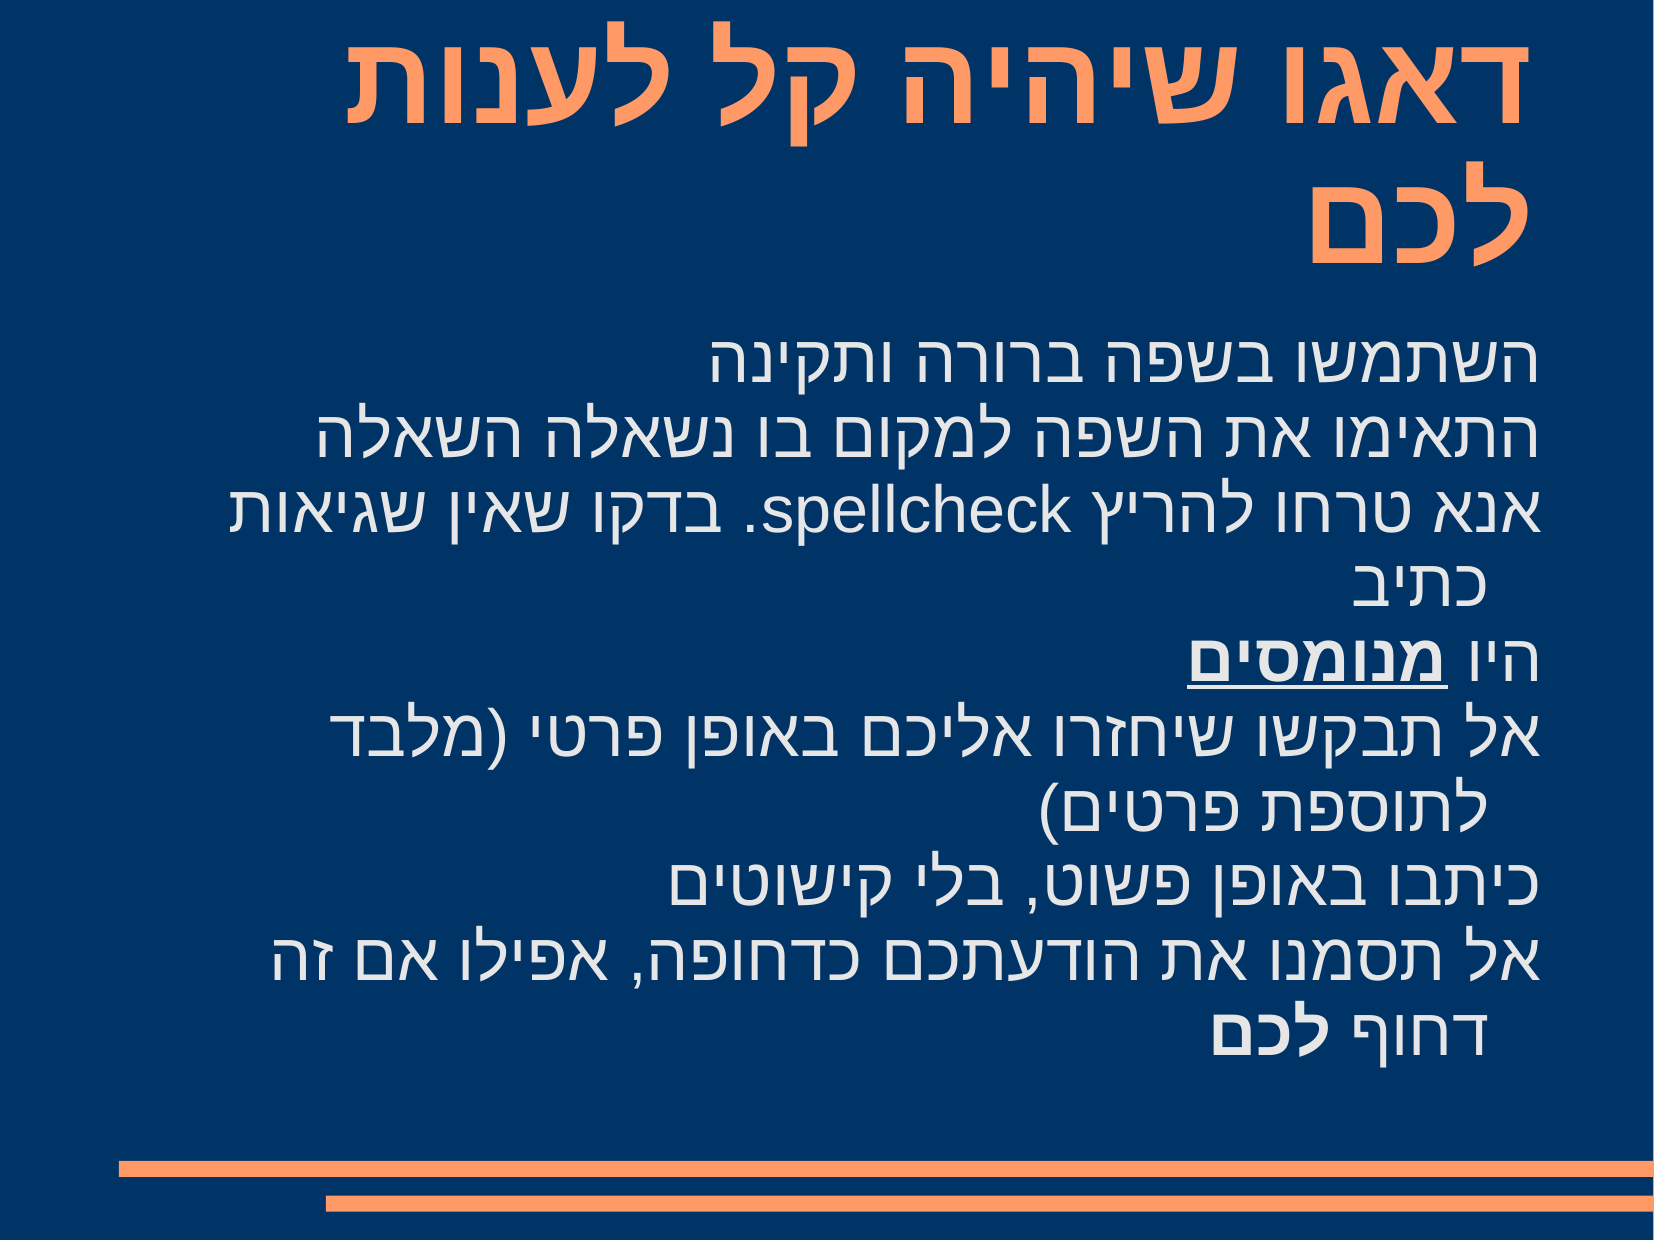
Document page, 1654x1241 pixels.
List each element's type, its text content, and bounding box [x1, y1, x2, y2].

list השתמשו בשפה ברורה ותקינה התאימו את השפה למקום בו נשאלה השאלה אנא טרחו להריץ spellcheck. בדקו שאין שגיאות כתיב היו מנומסים אל תבקשו שיחזרו אליכם באופן פרטי (מלבד לתוספת פרטים) כיתבו באופן פשוט, בלי קישוטים אל תסמנו את הודעתכם כדחופה, אפילו אם זה דחוף לכם [121, 322, 1561, 1159]
title דאגו שיהיה קל לענות לכם [121, 0, 1534, 311]
